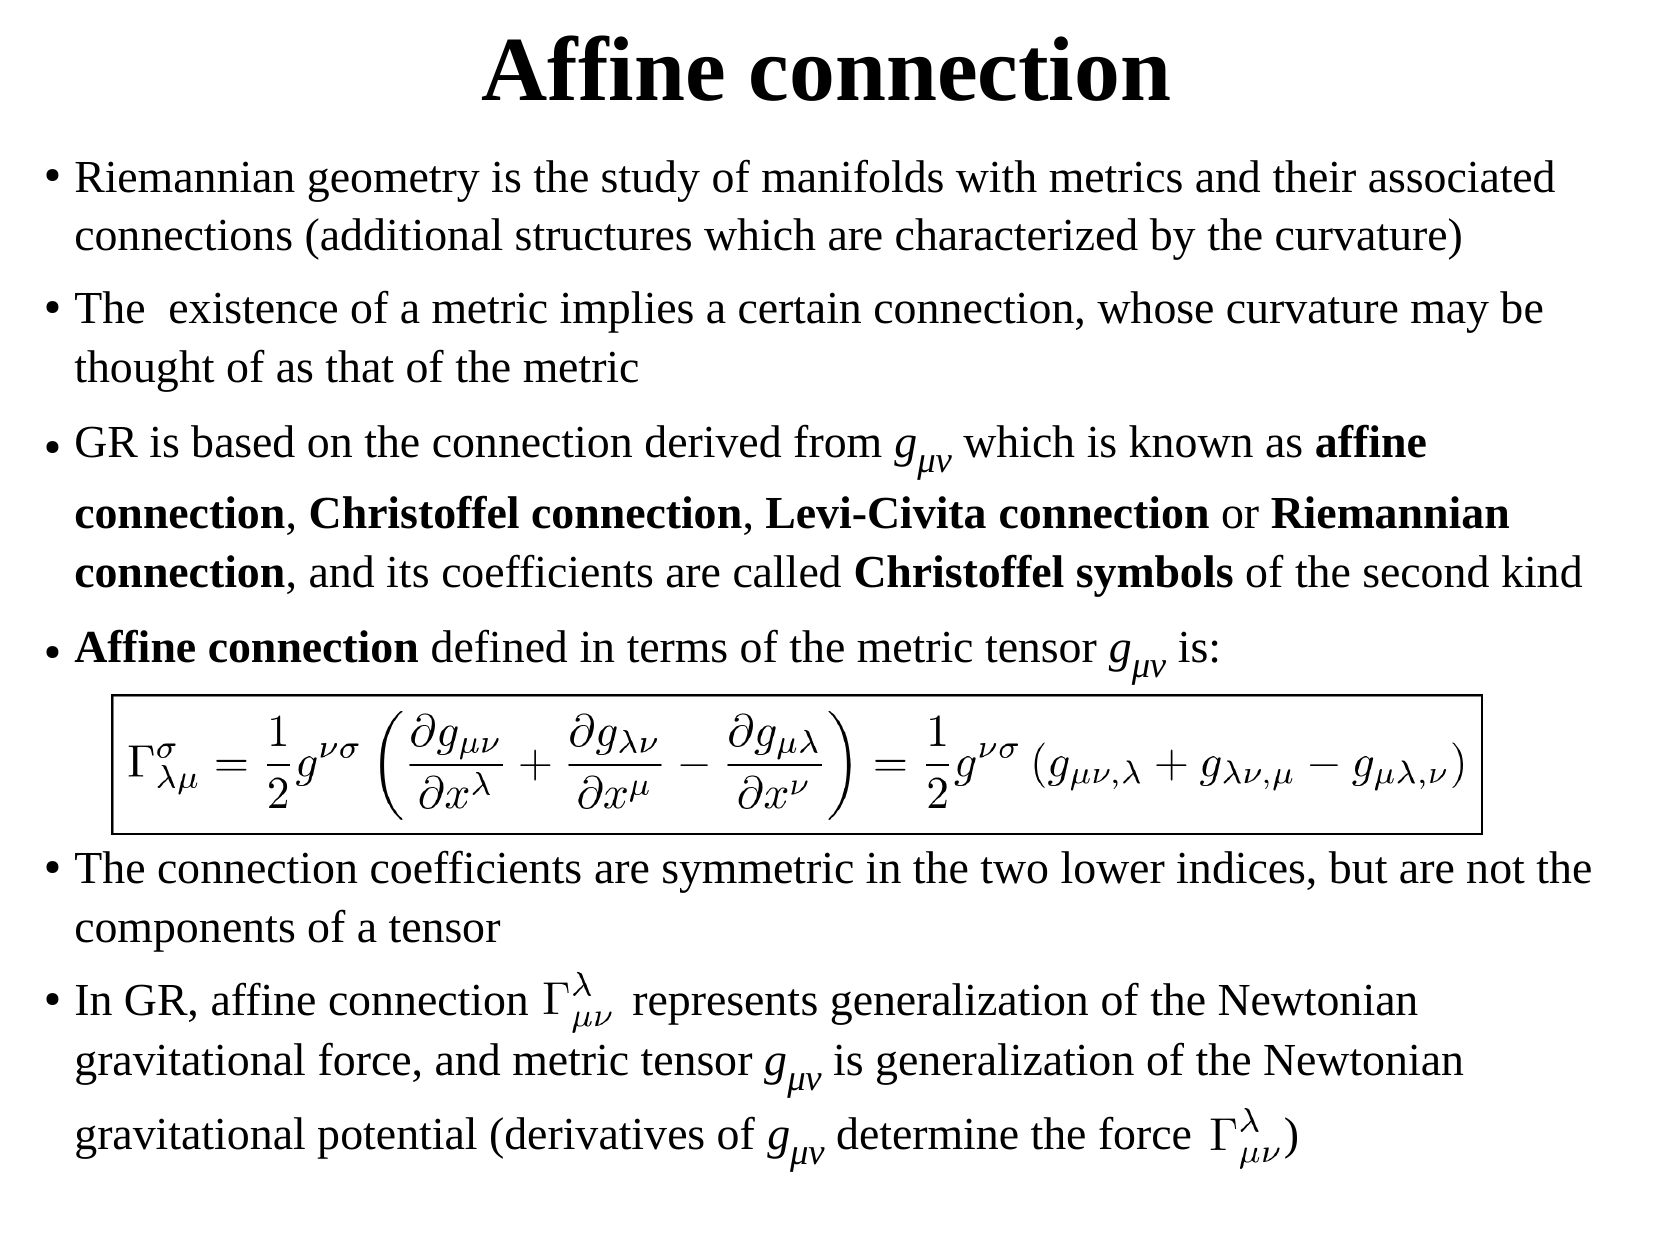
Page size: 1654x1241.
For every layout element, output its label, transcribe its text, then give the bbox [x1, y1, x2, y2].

picture [543, 972, 612, 1033]
title Affine connection [82, 18, 1571, 121]
list Riemannian geometry is the study of manifolds with metrics and their associated connections (additional structures which are characterized by the curvature) The existence of a metric implies a certain connection, whose curvature may be thought of as that of the metric GR is based on the connection derived from gμν which is known as affine connection, Christoffel connection, Levi-Civita connection or Riemannian connection, and its coefficients are called Christoffel symbols of the second kind Affine connection defined in terms of the metric tensor gμν is: The connection coefficients are symmetric in the two lower indices, but are not the components of a tensor In GR, affine connection represents generalization of the Newtonian gravitational force, and metric tensor gμν is generalization of the Newtonian gravitational potential (derivatives of gμν determine the force ) [44, 144, 1620, 1173]
picture [111, 694, 1483, 835]
picture [1210, 1108, 1280, 1169]
